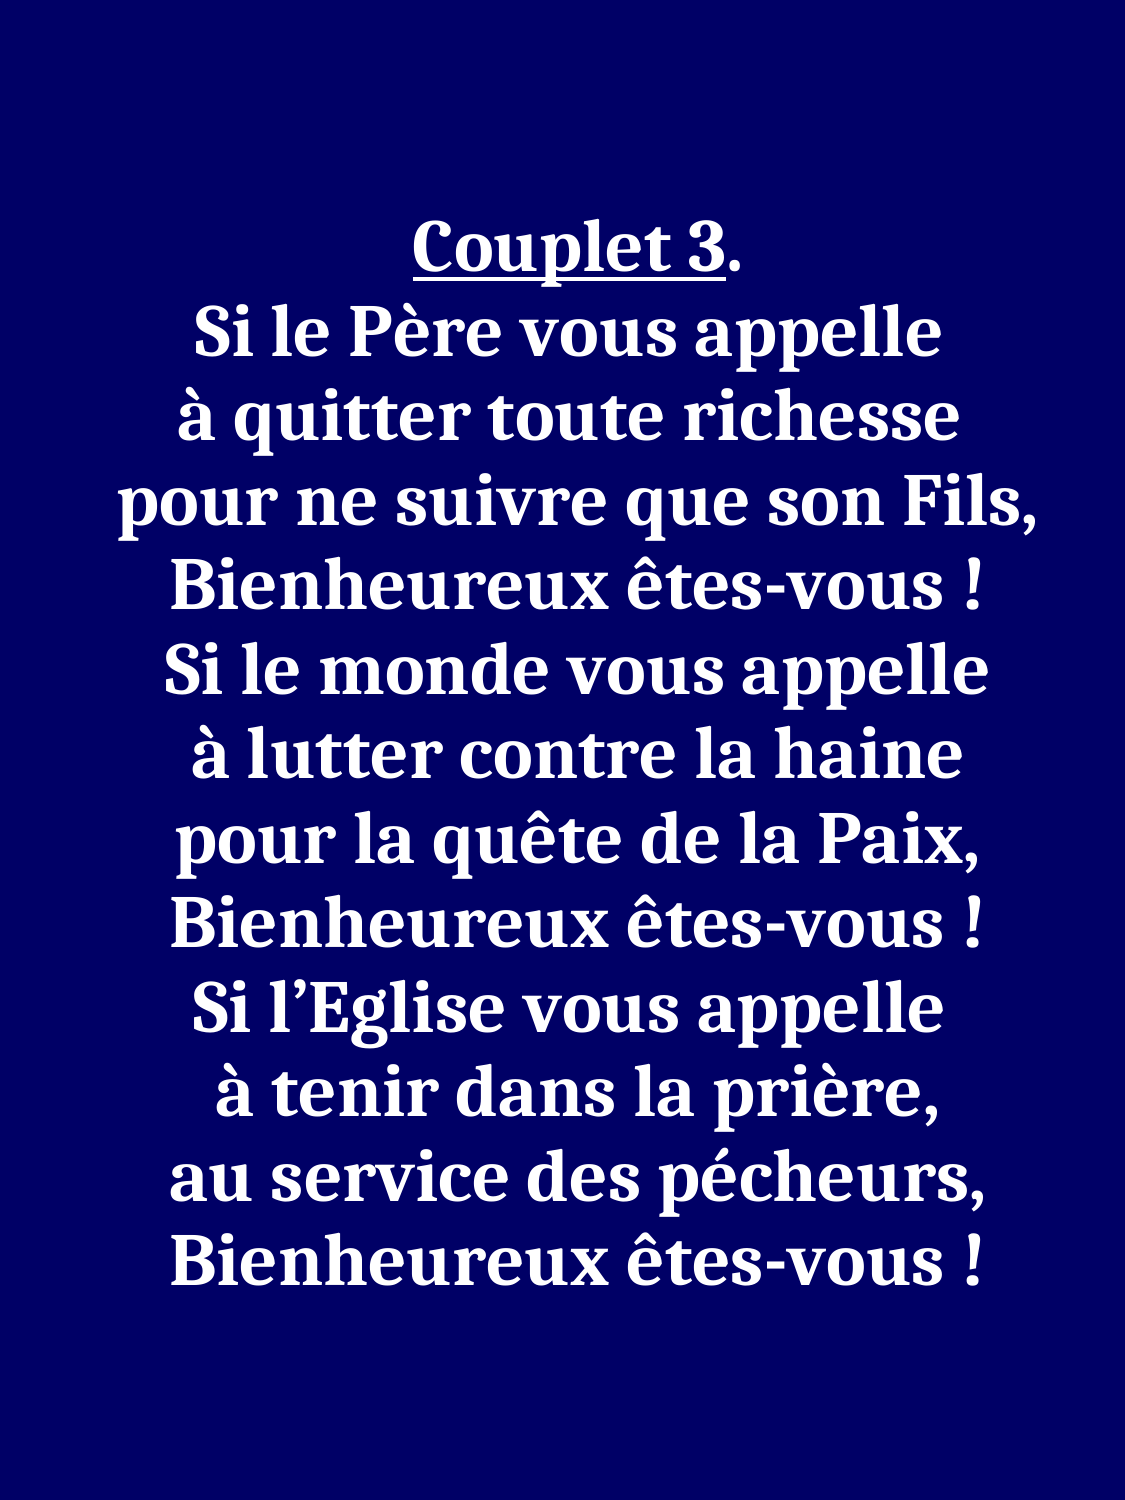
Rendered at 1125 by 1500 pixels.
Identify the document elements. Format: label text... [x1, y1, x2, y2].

text_box Couplet 3. Si le Père vous appelle à quitter toute richesse pour ne suivre que son Fils, Bienheureux êtes-vous ! Si le monde vous appelle à lutter contre la haine pour la quête de la Paix, Bienheureux êtes-vous ! Si l’Eglise vous appelle à tenir dans la prière, au service des pécheurs, Bienheureux êtes-vous ! [30, 206, 1125, 1500]
